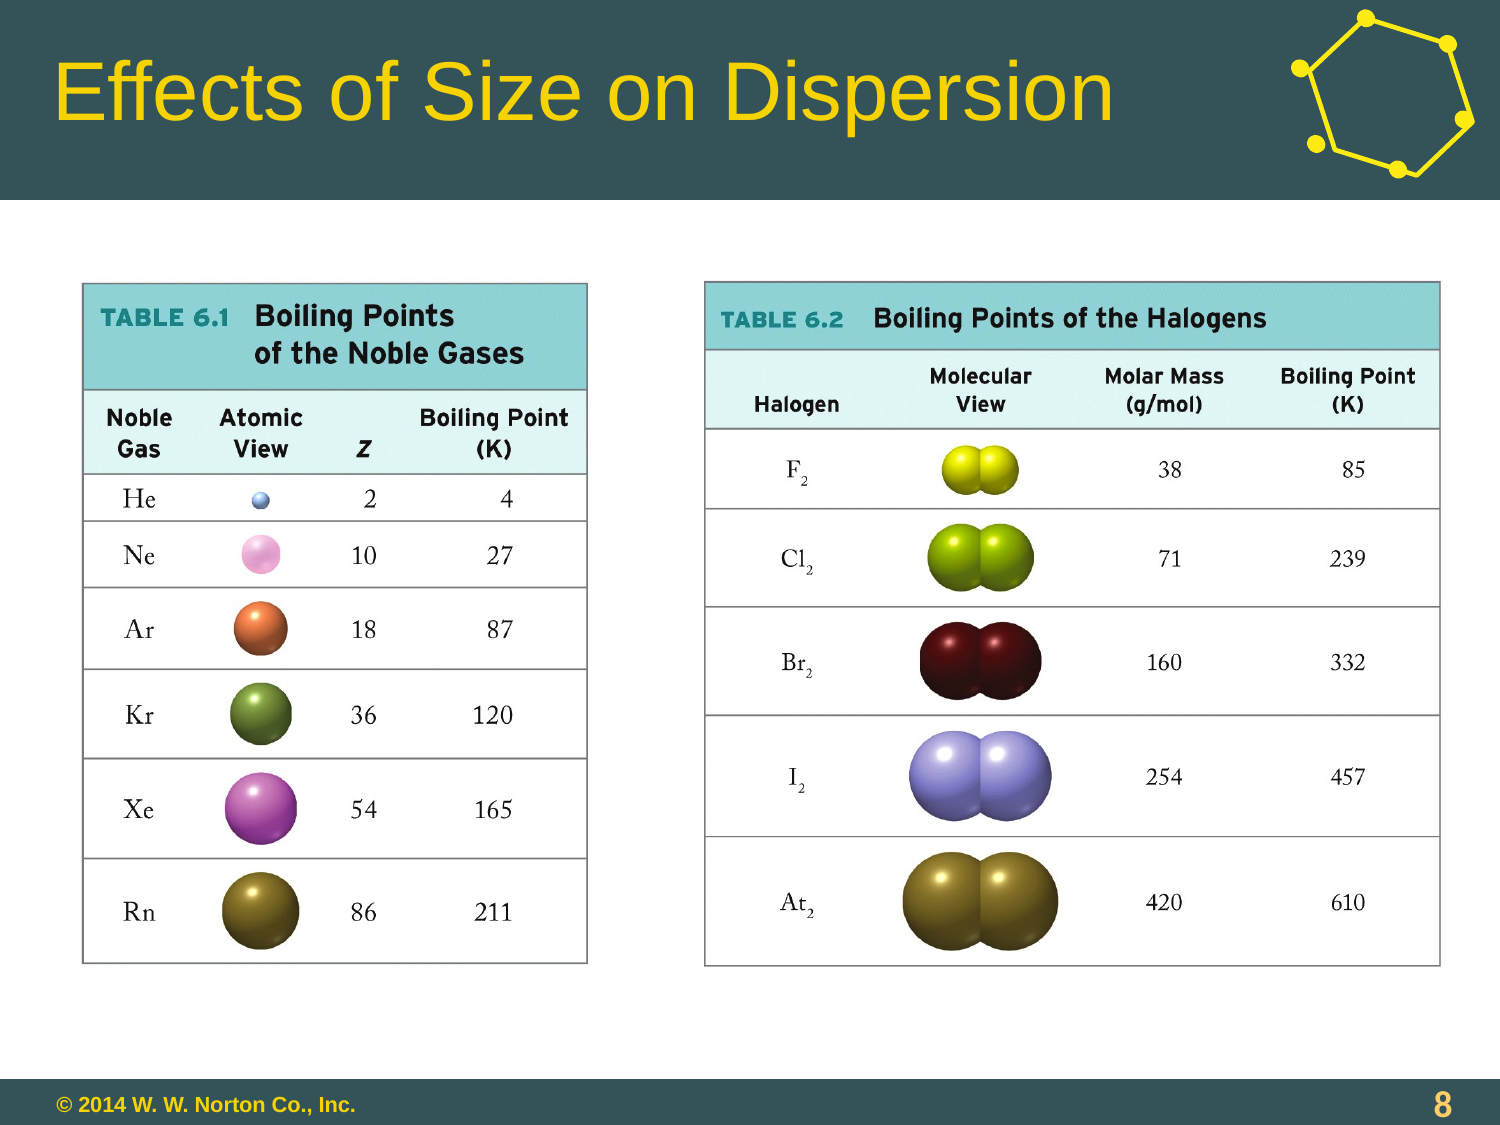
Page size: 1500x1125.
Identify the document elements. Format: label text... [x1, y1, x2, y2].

picture [75, 274, 593, 974]
title Effects of Size on Dispersion [37, 0, 1175, 175]
slide_number <number> [1417, 1076, 1468, 1125]
picture [699, 274, 1444, 974]
